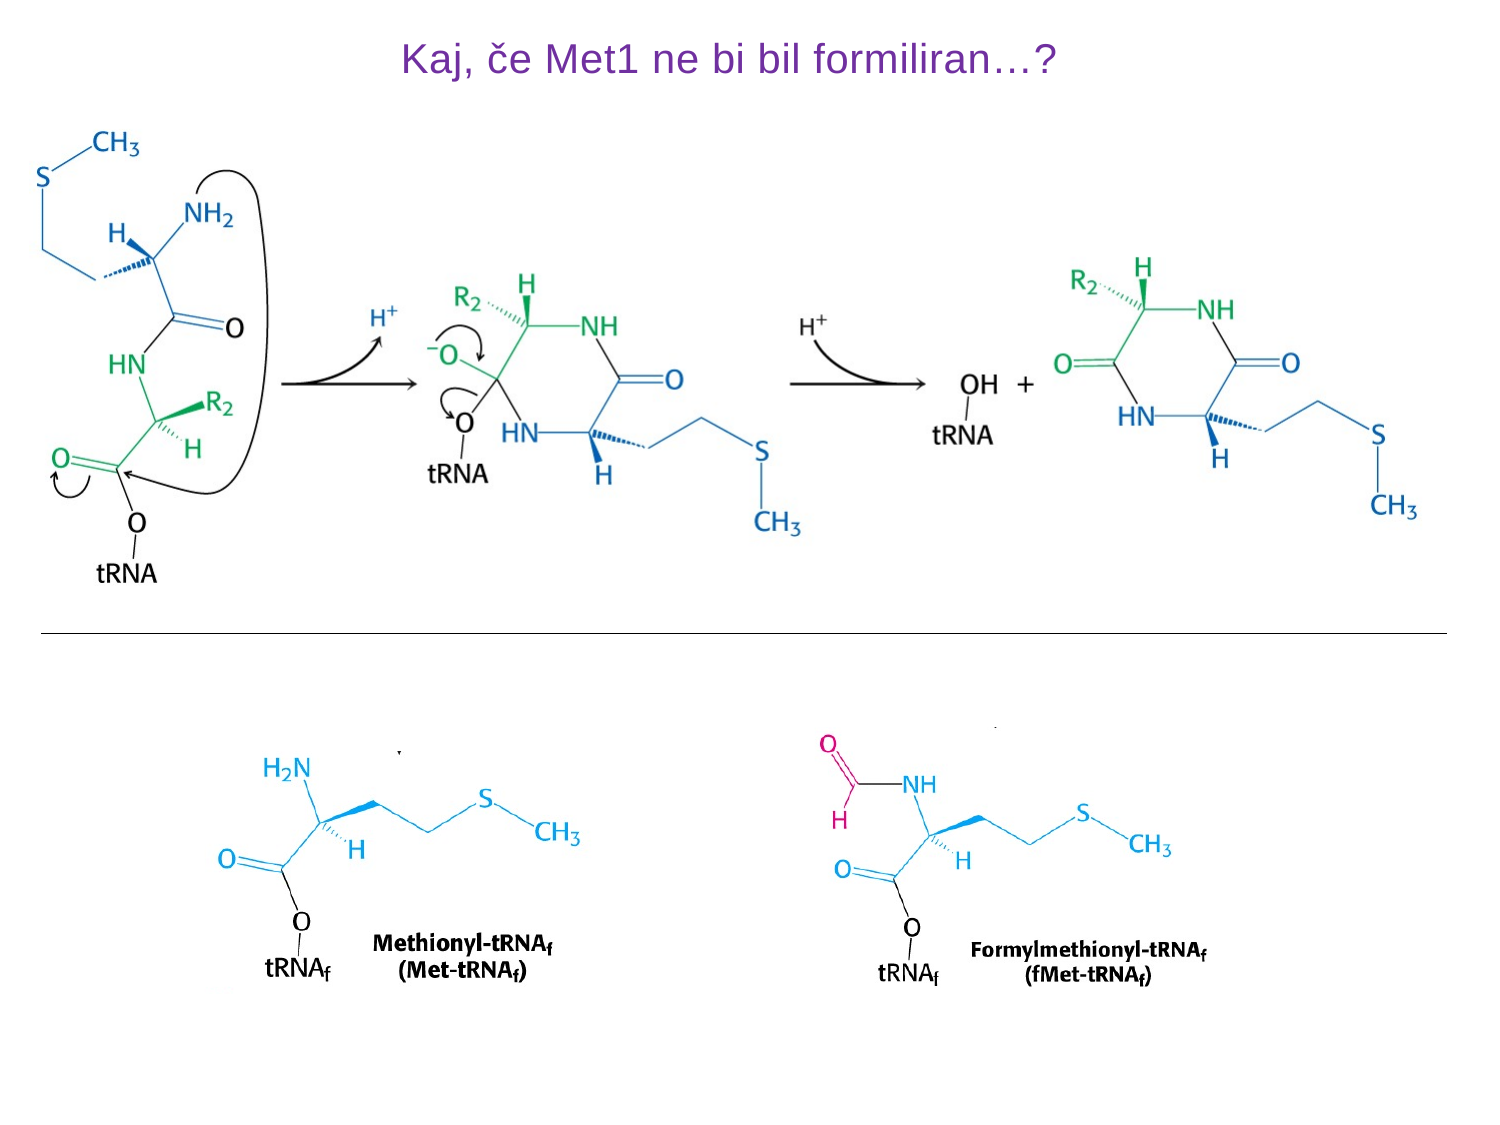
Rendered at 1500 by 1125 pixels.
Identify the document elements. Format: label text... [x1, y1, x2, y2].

picture [761, 727, 1223, 996]
picture [29, 113, 1430, 602]
picture [147, 751, 644, 994]
text_box Kaj, če Met1 ne bi bil formiliran…? [386, 24, 1073, 90]
